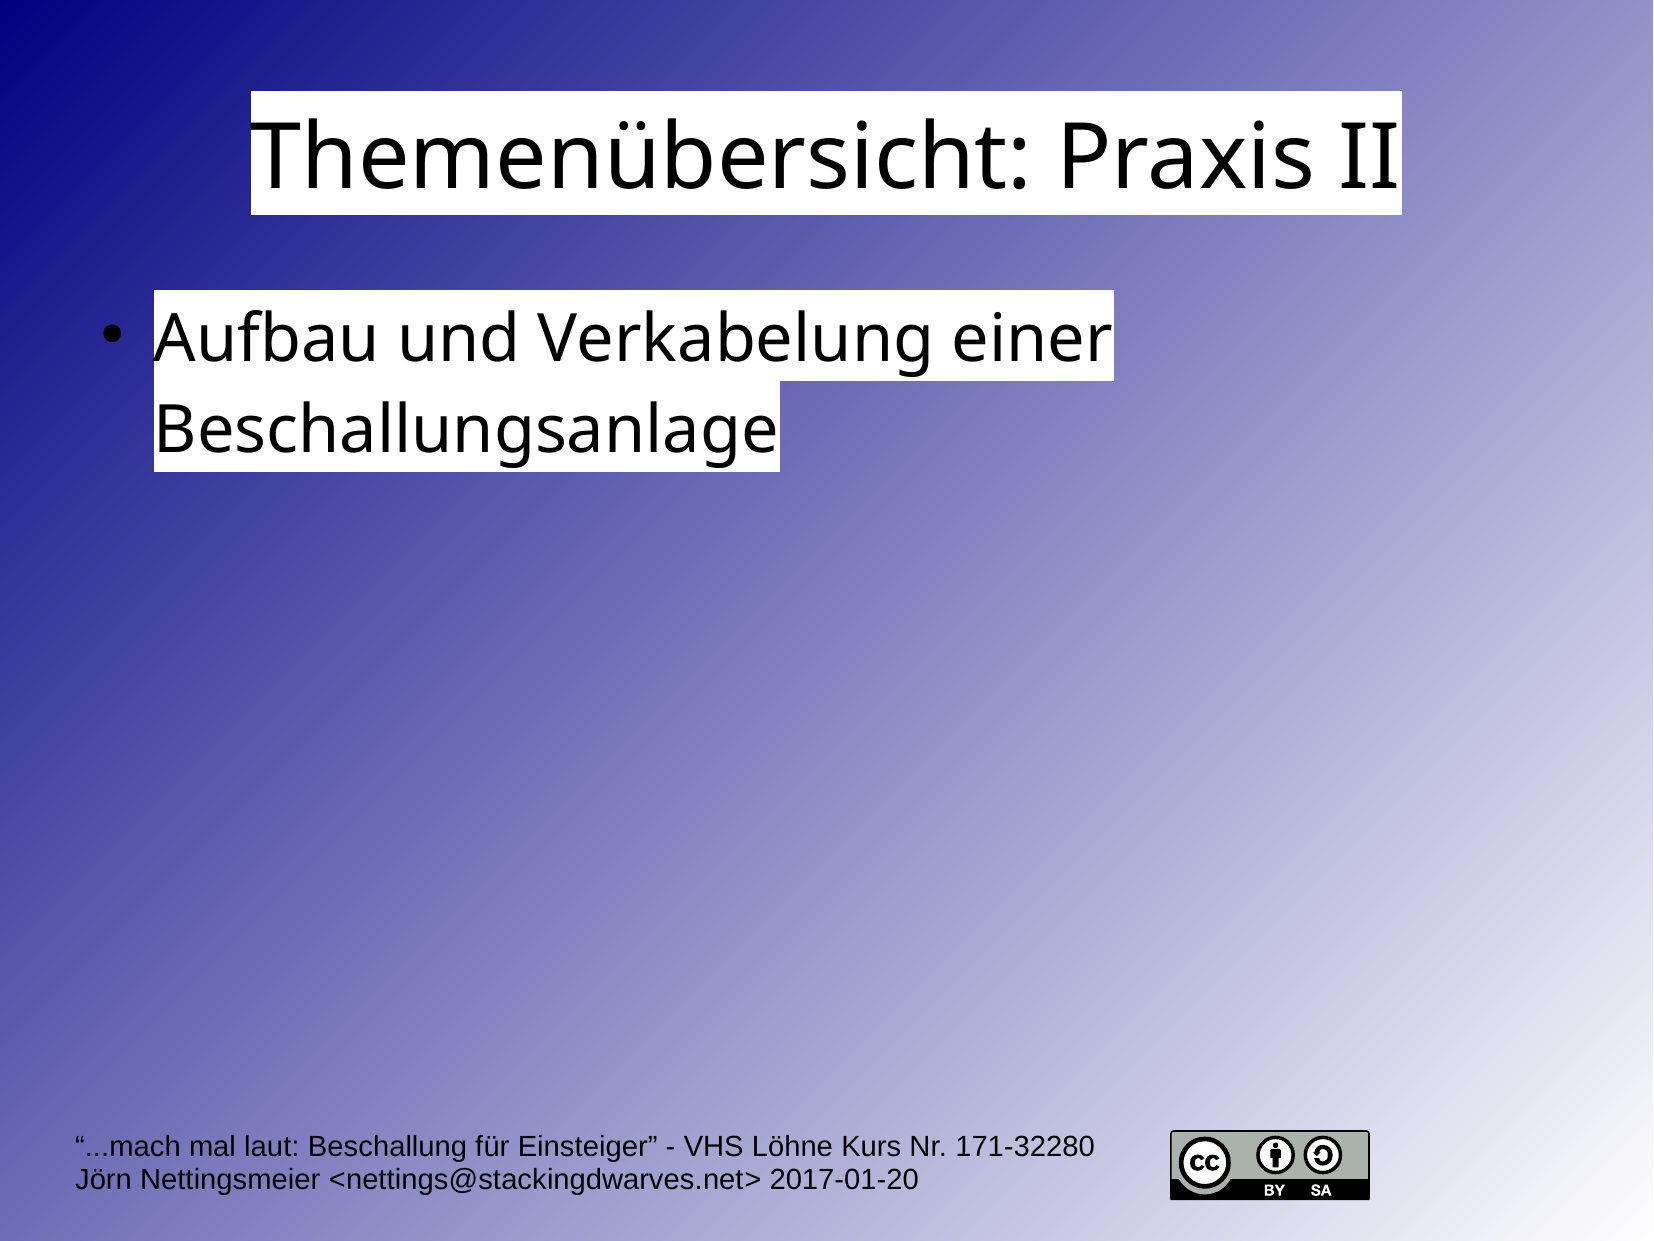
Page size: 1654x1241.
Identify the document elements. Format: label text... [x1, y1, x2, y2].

title Themenübersicht: Praxis II [82, 49, 1571, 257]
list Aufbau und Verkabelung einer Beschallungsanlage [82, 290, 1571, 1010]
